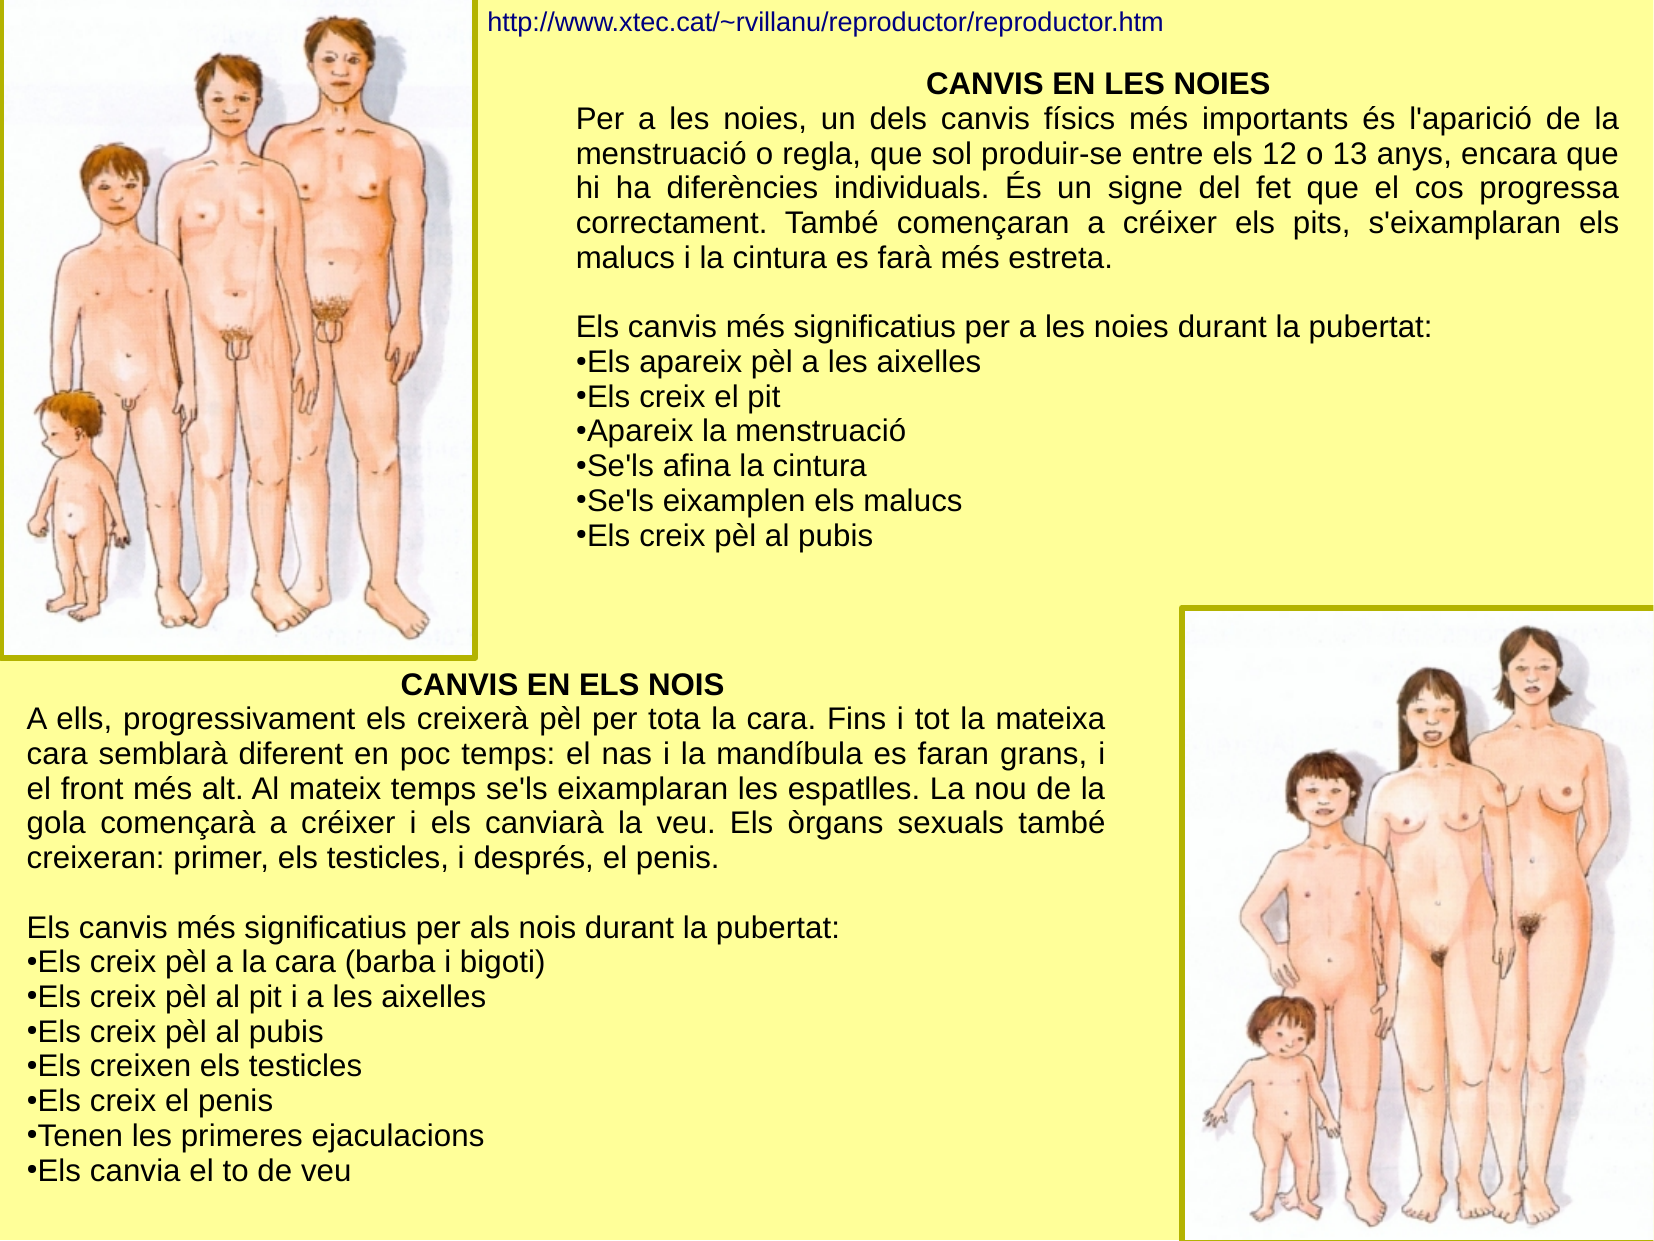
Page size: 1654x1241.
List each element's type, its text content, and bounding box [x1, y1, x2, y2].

picture [1184, 610, 1654, 1241]
text_box CANVIS EN ELS NOIS A ells, progressivament els creixerà pèl per tota la cara. Fins i tot la mateixa cara semblarà diferent en poc temps: el nas i la mandíbula es faran grans, i el front més alt. Al mateix temps se'ls eixamplaran les espatlles. La nou de la gola començarà a créixer i els canviarà la veu. Els òrgans sexuals també creixeran: primer, els testicles, i després, el penis. Els canvis més significatius per als nois durant la pubertat: Els creix pèl a la cara (barba i bigoti) Els creix pèl al pit i a les aixelles Els creix pèl al pubis Els creixen els testicles Els creix el penis Tenen les primeres ejaculacions Els canvia el to de veu [11, 659, 1123, 1235]
text_box http://www.xtec.cat/~rvillanu/reproductor/reproductor.htm [478, 0, 1211, 45]
picture [3, 0, 473, 655]
text_box CANVIS EN LES NOIES Per a les noies, un dels canvis físics més importants és l'aparició de la menstruació o regla, que sol produir-se entre els 12 o 13 anys, encara que hi ha diferències individuals. És un signe del fet que el cos progressa correctament. També començaran a créixer els pits, s'eixamplaran els malucs i la cintura es farà més estreta. Els canvis més significatius per a les noies durant la pubertat: Els apareix pèl a les aixelles Els creix el pit Apareix la menstruació Se'ls afina la cintura Se'ls eixamplen els malucs Els creix pèl al pubis [561, 59, 1636, 562]
